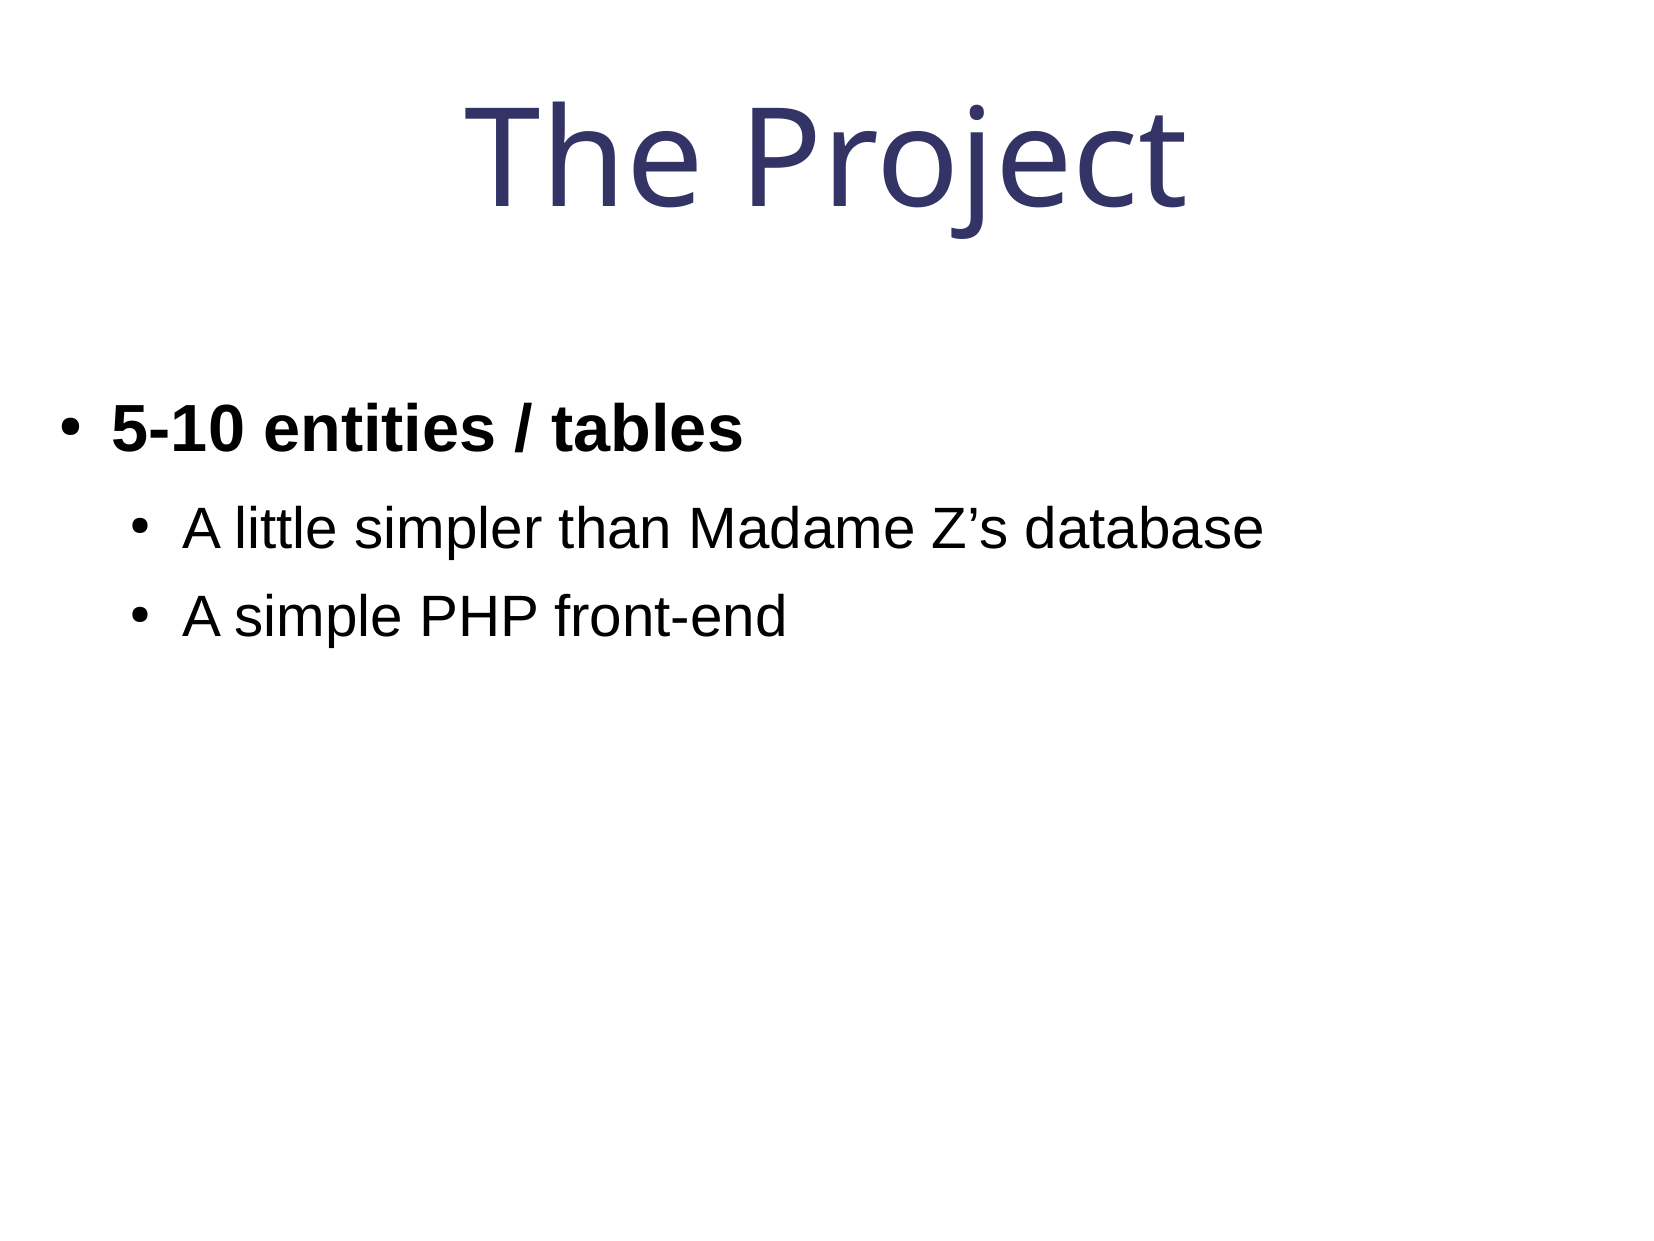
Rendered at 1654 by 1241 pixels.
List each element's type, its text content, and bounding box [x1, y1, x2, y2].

title The Project [82, 49, 1571, 257]
list 5-10 entities / tables A little simpler than Madame Z’s database A simple PHP front-end [40, 391, 1654, 1210]
